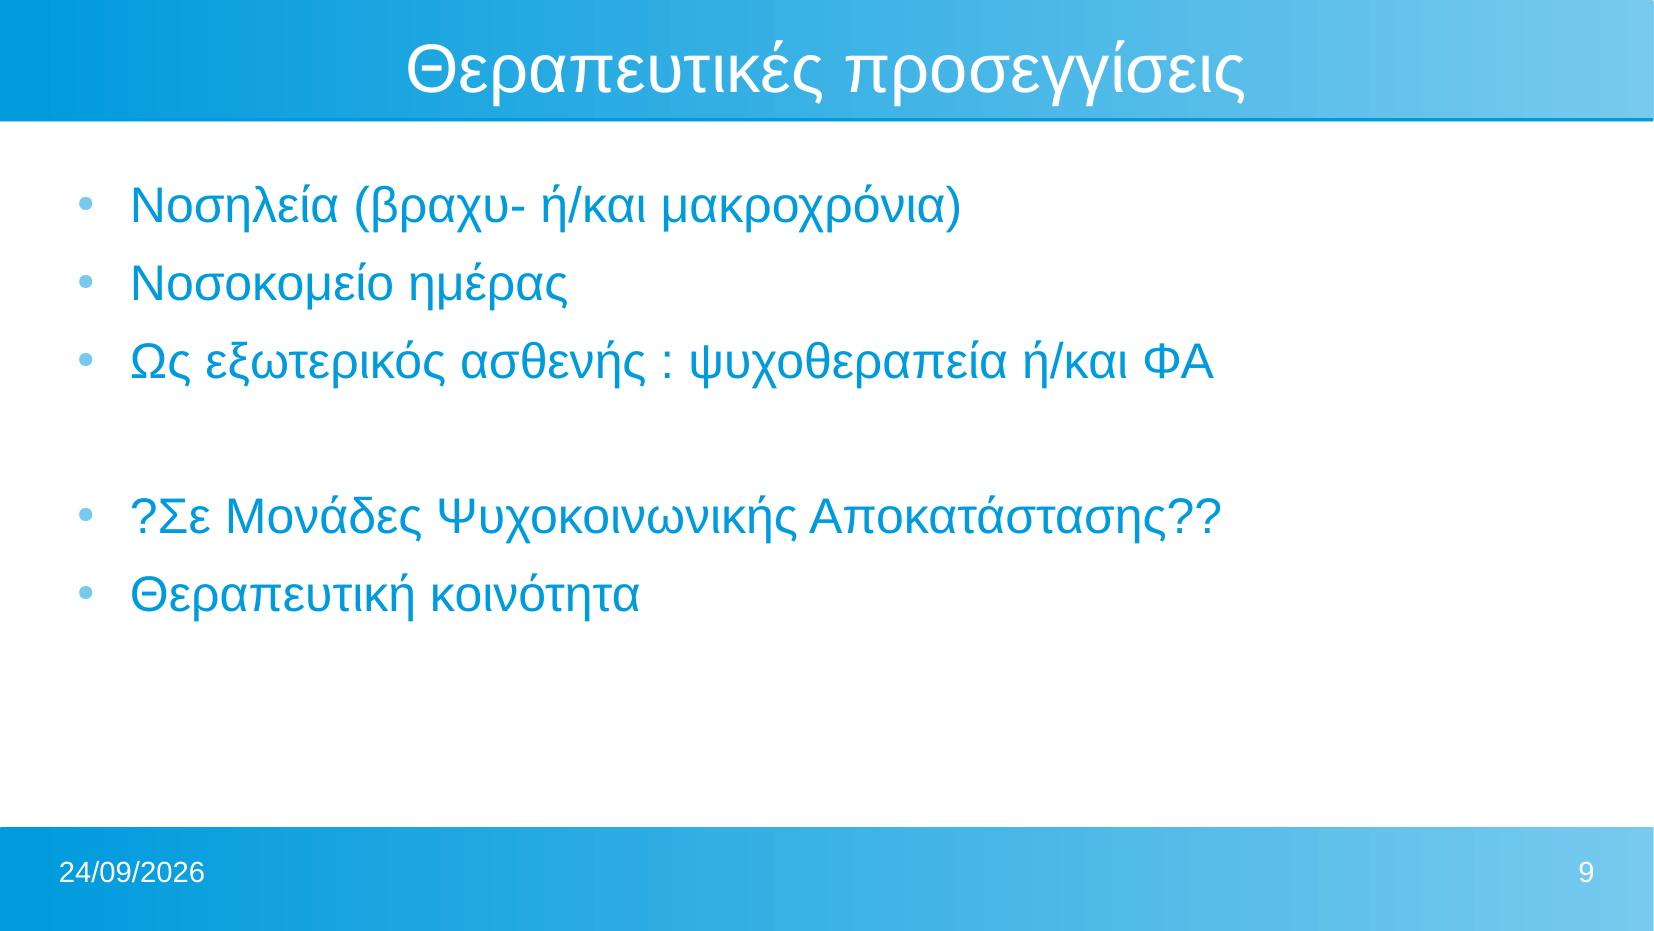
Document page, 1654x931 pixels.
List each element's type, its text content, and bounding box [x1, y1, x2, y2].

list Νοσηλεία (βραχυ- ή/και μακροχρόνια) Νοσοκομείο ημέρας Ως εξωτερικός ασθενής : ψυχοθεραπεία ή/και ΦΑ ?Σε Μονάδες Ψυχοκοινωνικής Αποκατάστασης?? Θεραπευτική κοινότητα [59, 177, 1595, 768]
title Θεραπευτικές προσεγγίσεις [59, 29, 1595, 108]
